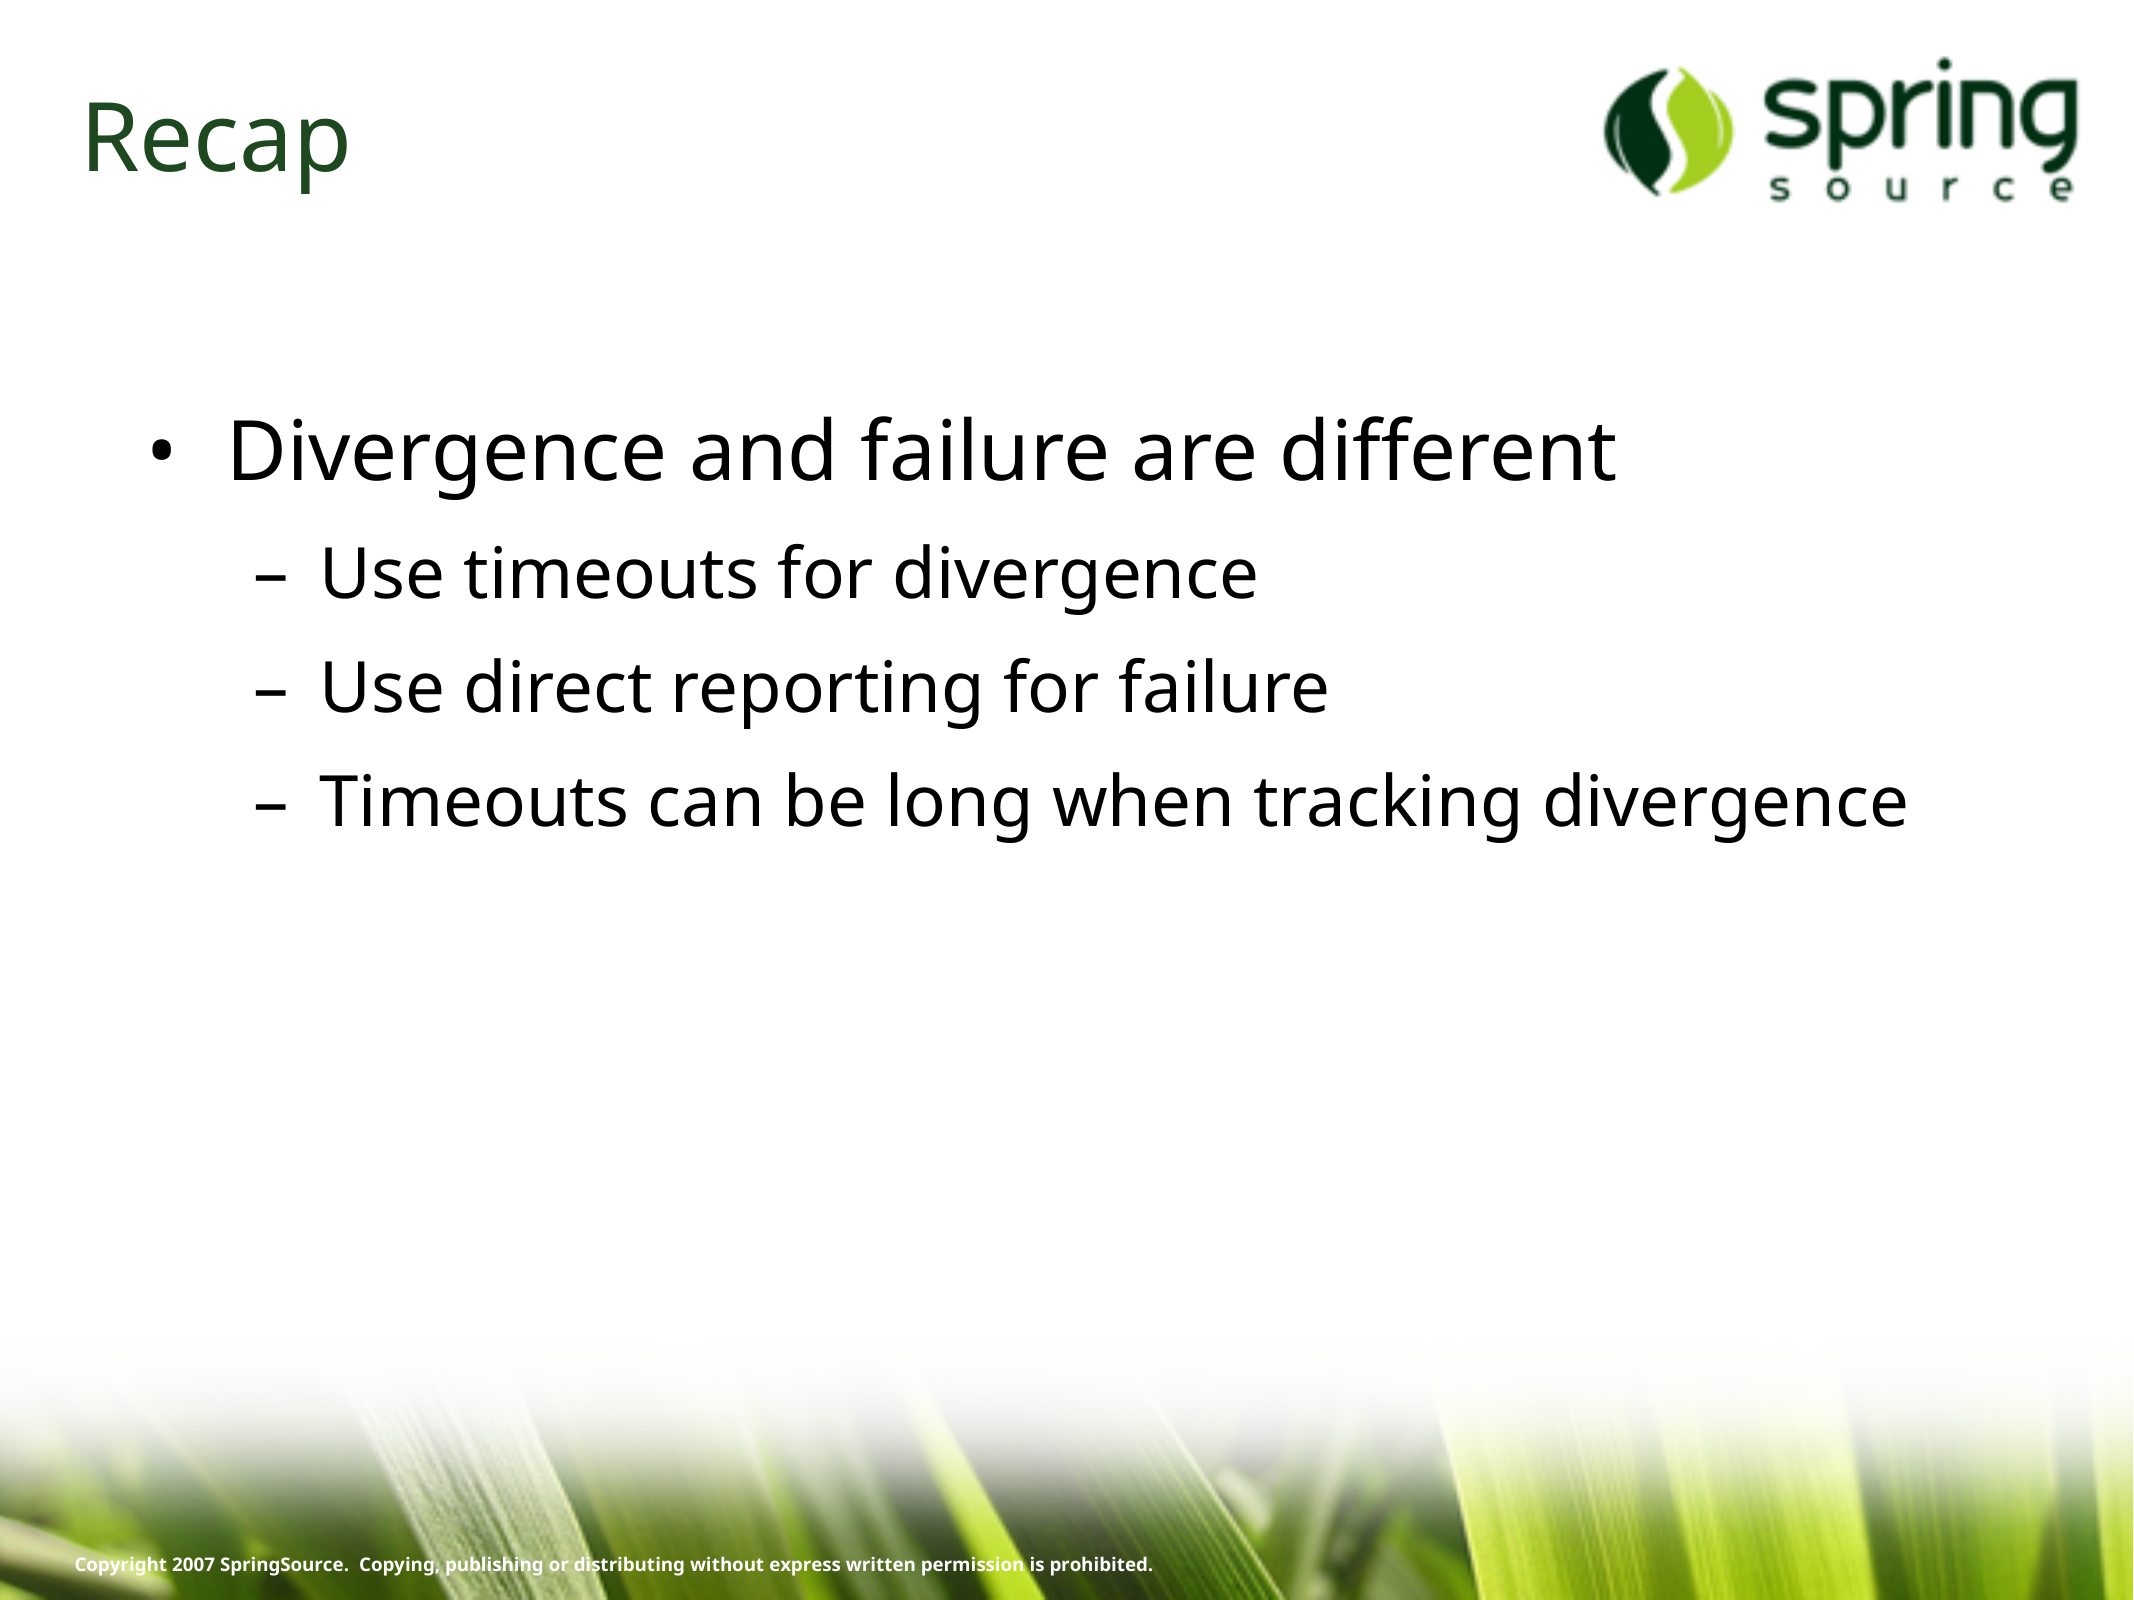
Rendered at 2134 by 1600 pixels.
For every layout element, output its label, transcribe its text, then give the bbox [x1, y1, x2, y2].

picture [0, 1340, 2134, 1600]
picture [1555, 46, 2134, 224]
list Divergence and failure are different Use timeouts for divergence Use direct reporting for failure Timeouts can be long when tracking divergence [146, 391, 1982, 1319]
title Recap [80, 16, 1548, 253]
